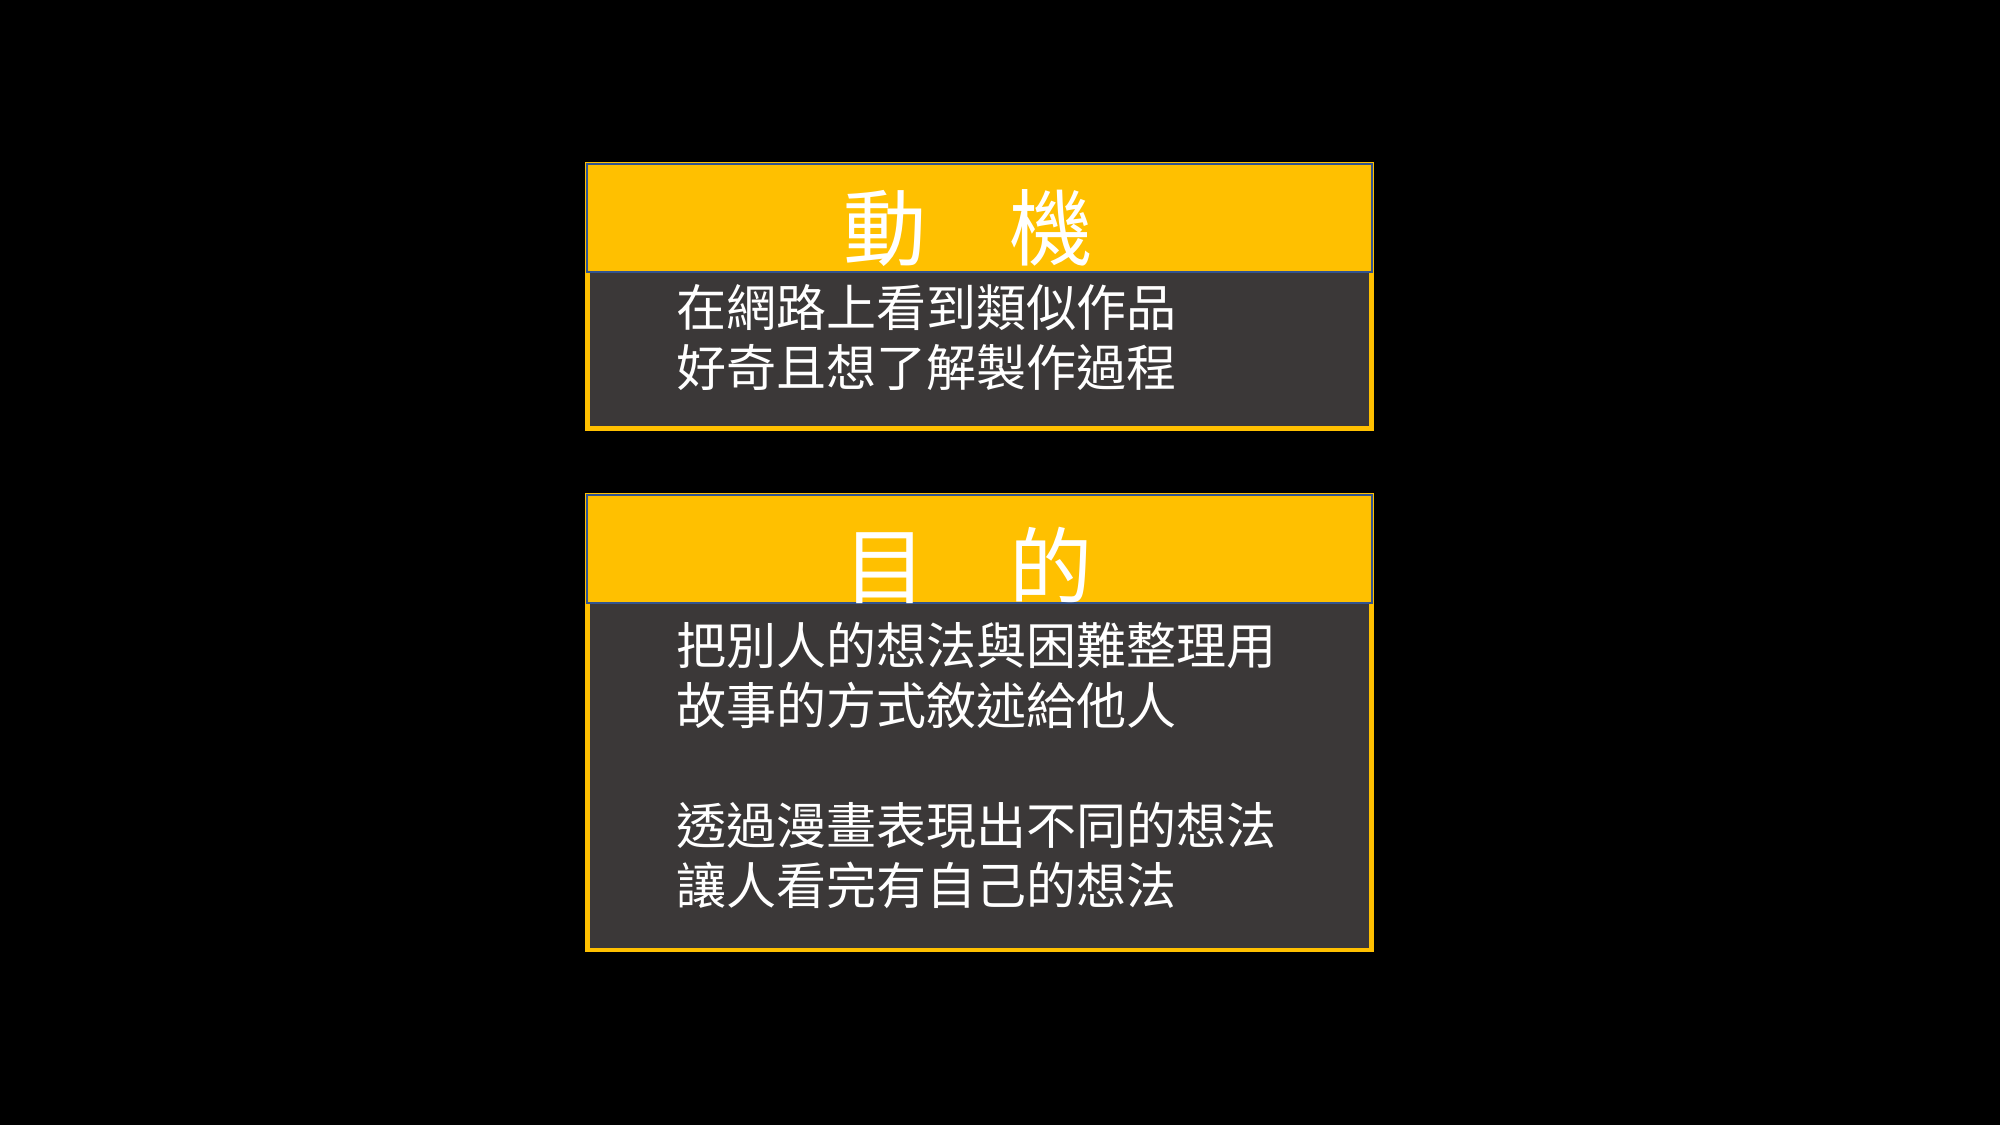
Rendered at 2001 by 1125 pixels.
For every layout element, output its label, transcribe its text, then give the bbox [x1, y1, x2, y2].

text_box 目 的 把別人的想法與困難整理用 故事的方式敘述給他人 透過漫畫表現出不同的想法 讓人看完有自己的想法 [662, 506, 1789, 922]
text_box [587, 495, 1372, 950]
text_box [587, 164, 1372, 429]
text_box 動 機 在網路上看到類似作品 好奇且想了解製作過程 [662, 169, 1789, 404]
